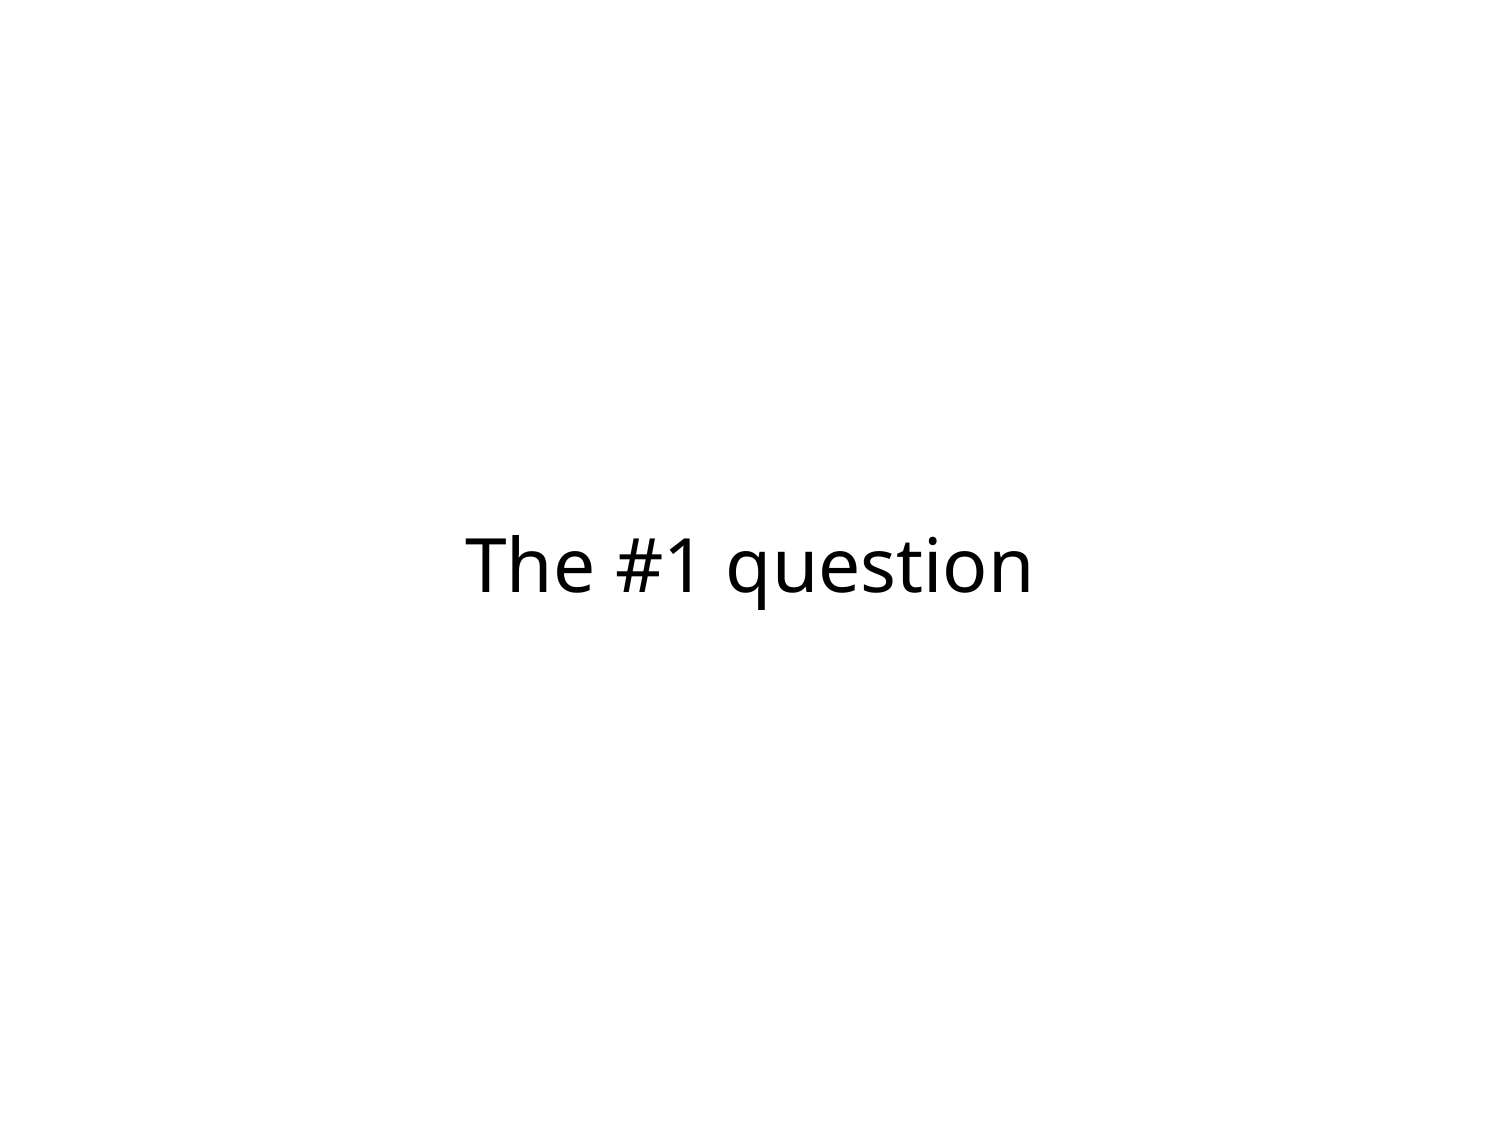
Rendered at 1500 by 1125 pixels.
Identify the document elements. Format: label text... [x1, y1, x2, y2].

title The #1 question [51, 470, 1449, 655]
